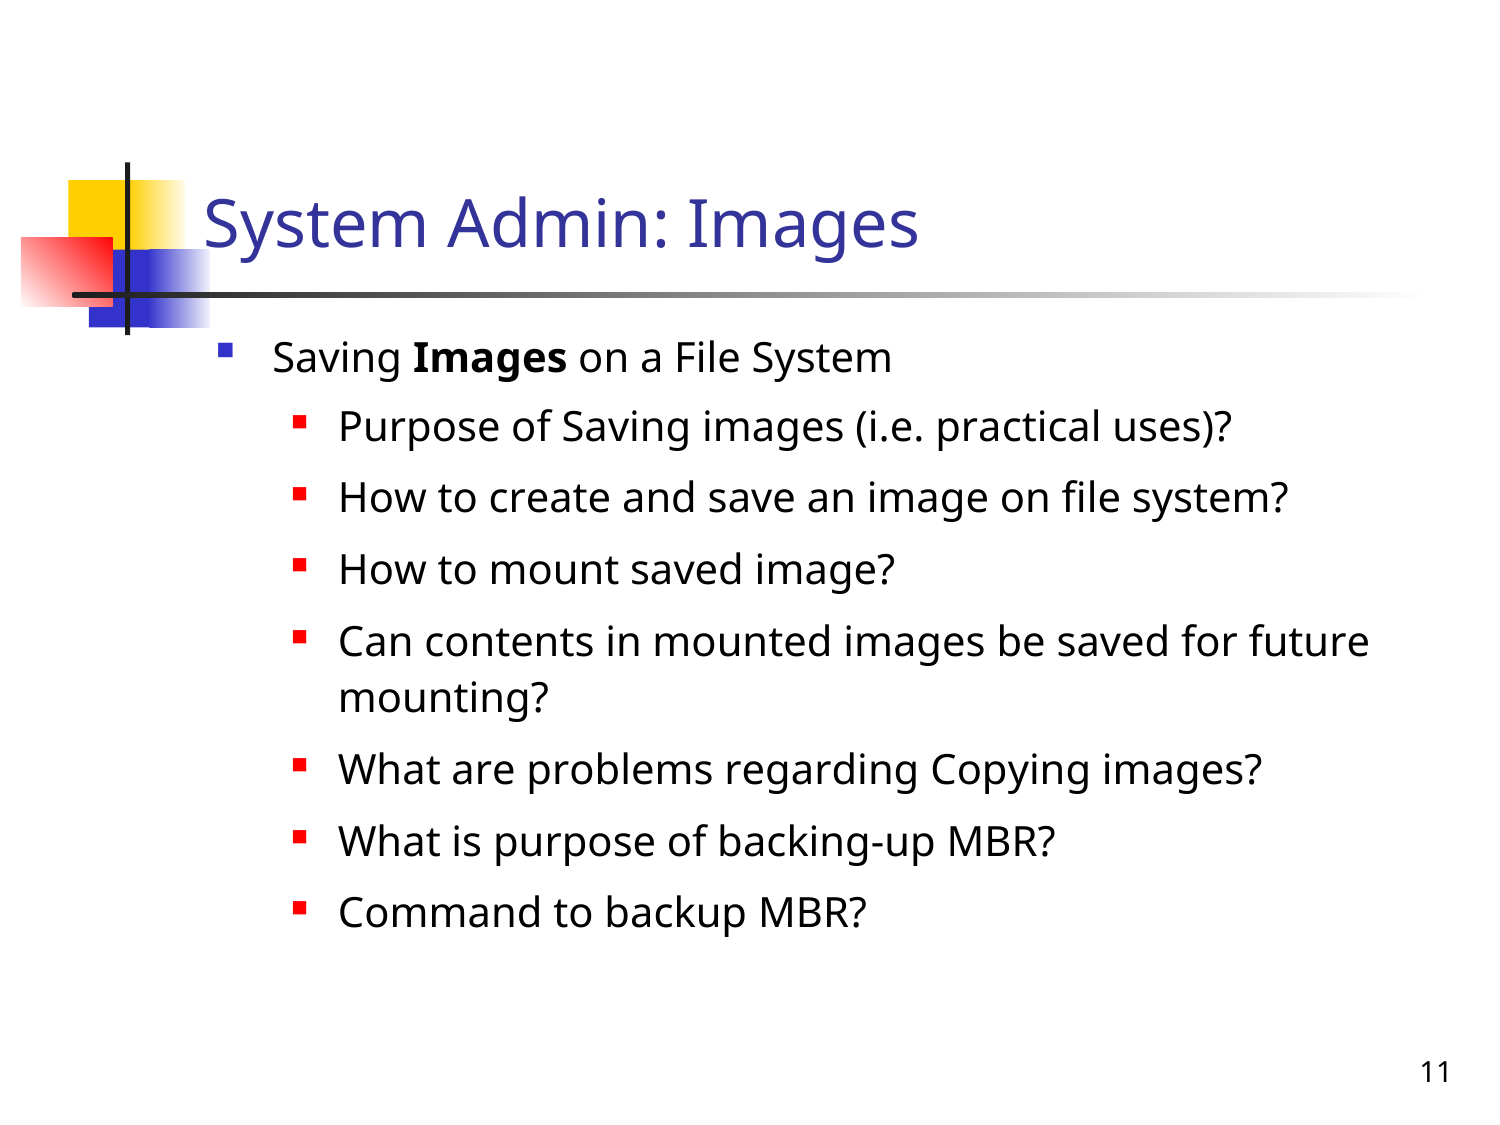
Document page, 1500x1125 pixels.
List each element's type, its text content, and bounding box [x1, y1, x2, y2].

list Saving Images on a File System Purpose of Saving images (i.e. practical uses)? How to create and save an image on file system? How to mount saved image? Can contents in mounted images be saved for future mounting? What are problems regarding Copying images? What is purpose of backing-up MBR? Command to backup MBR? [201, 328, 1477, 1004]
title System Admin: Images [188, 35, 1468, 276]
